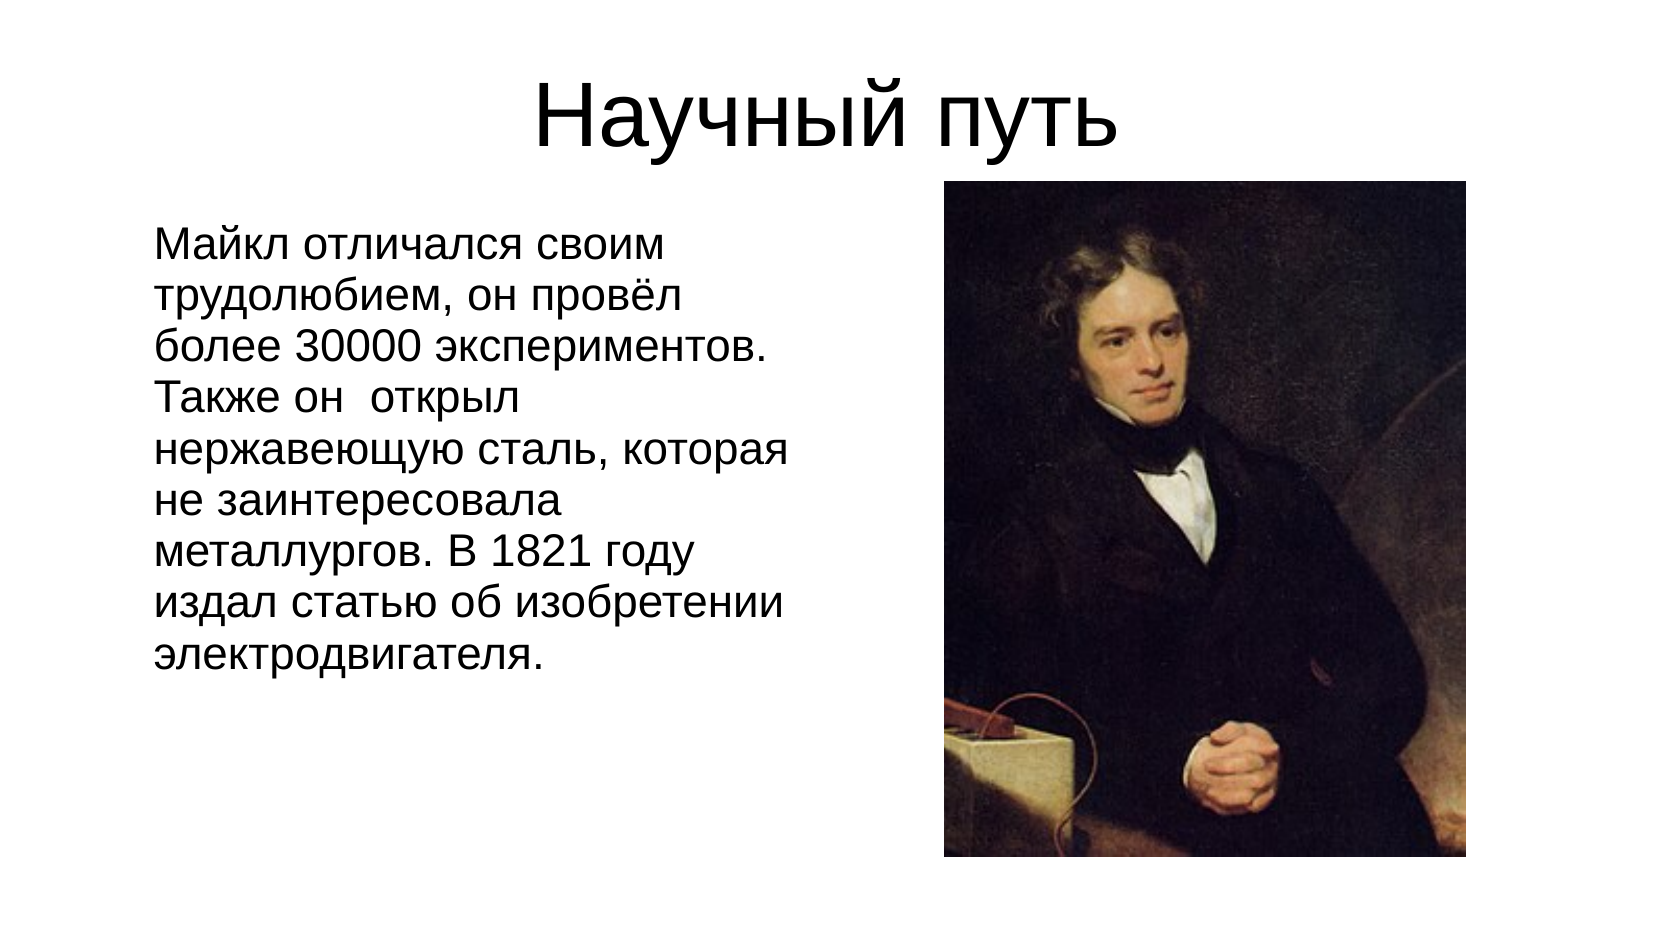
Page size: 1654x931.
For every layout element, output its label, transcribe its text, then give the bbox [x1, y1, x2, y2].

picture [944, 181, 1466, 857]
title Научный путь [82, 37, 1571, 193]
list Майкл отличался своим трудолюбием, он провёл более 30000 экспериментов. Также он открыл нержавеющую сталь, которая не заинтересовала металлургов. В 1821 году издал статью об изобретении электродвигателя. [82, 217, 798, 758]
